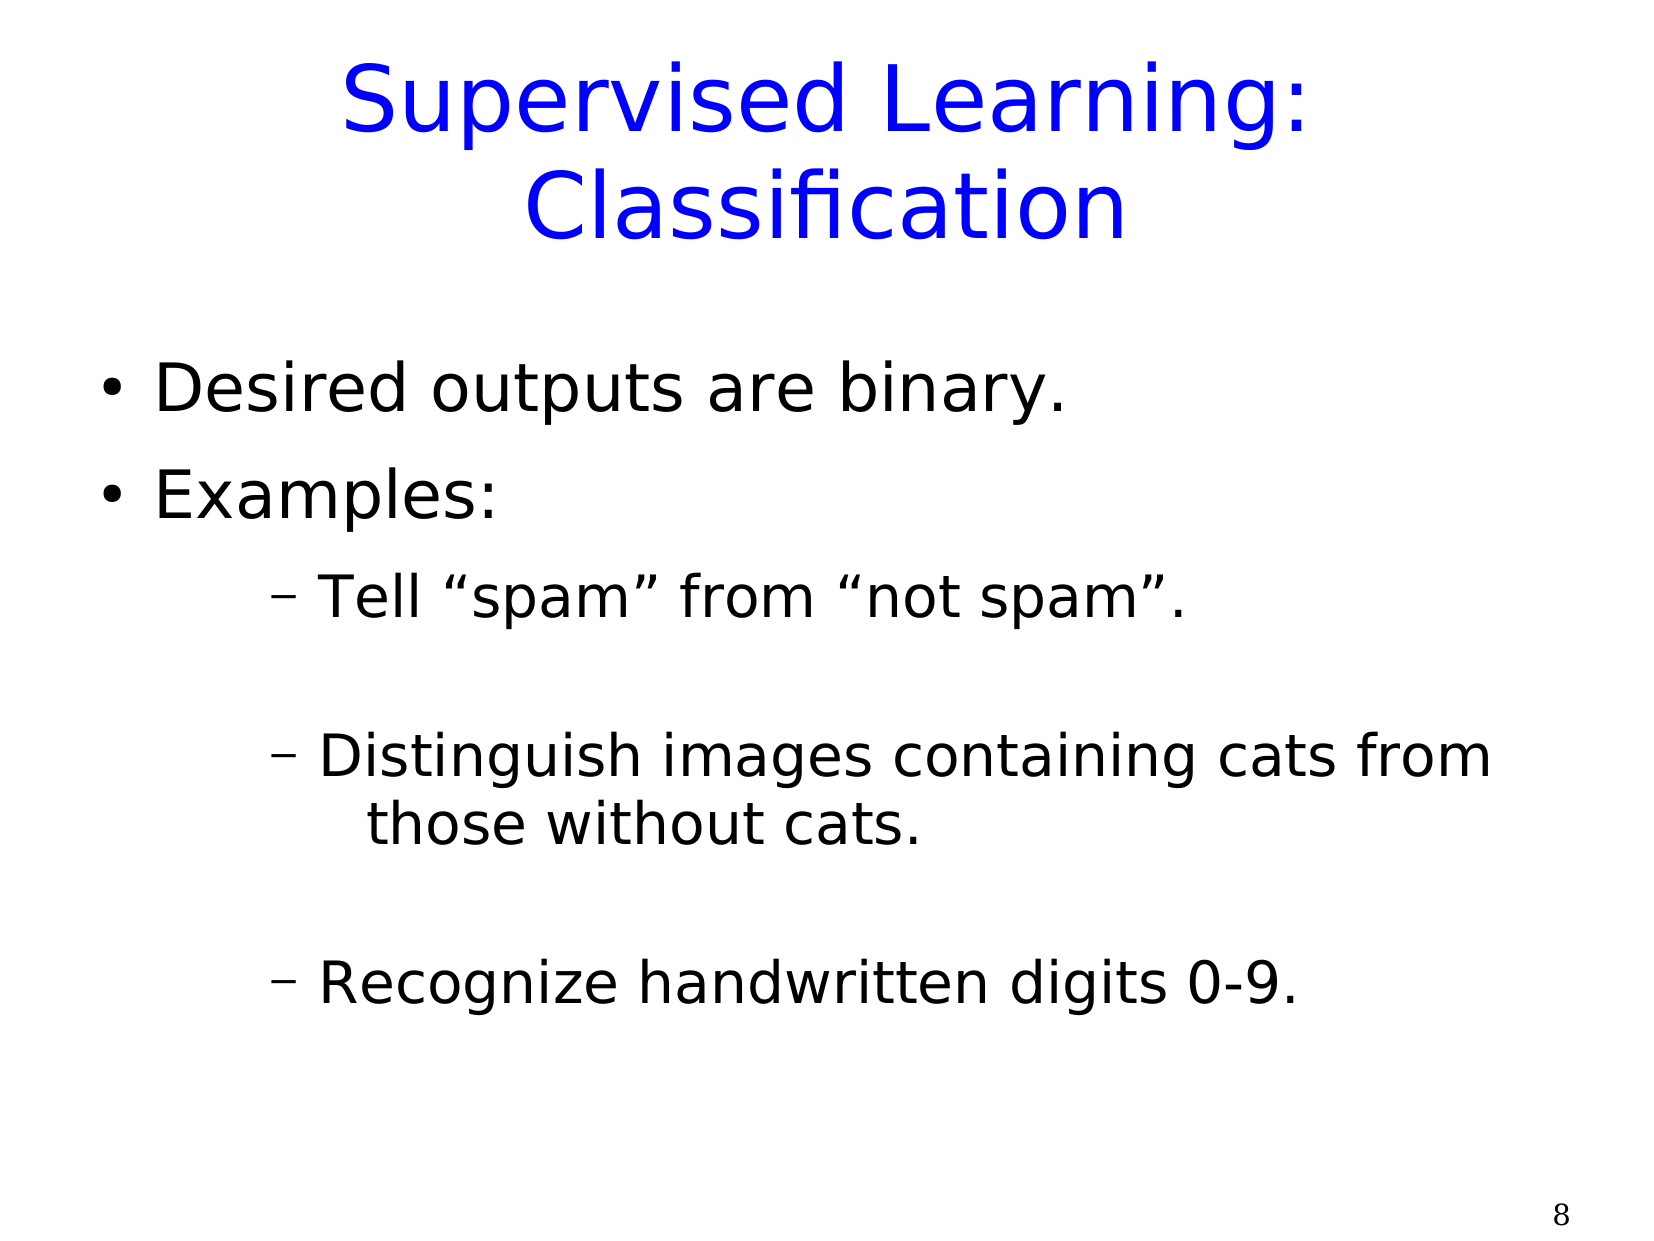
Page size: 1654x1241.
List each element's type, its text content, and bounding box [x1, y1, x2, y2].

list Desired outputs are binary. Examples: Tell “spam” from “not spam”. Distinguish images containing cats from those without cats. Recognize handwritten digits 0-9. [82, 349, 1571, 1168]
title Supervised Learning: Classification [82, 45, 1571, 261]
